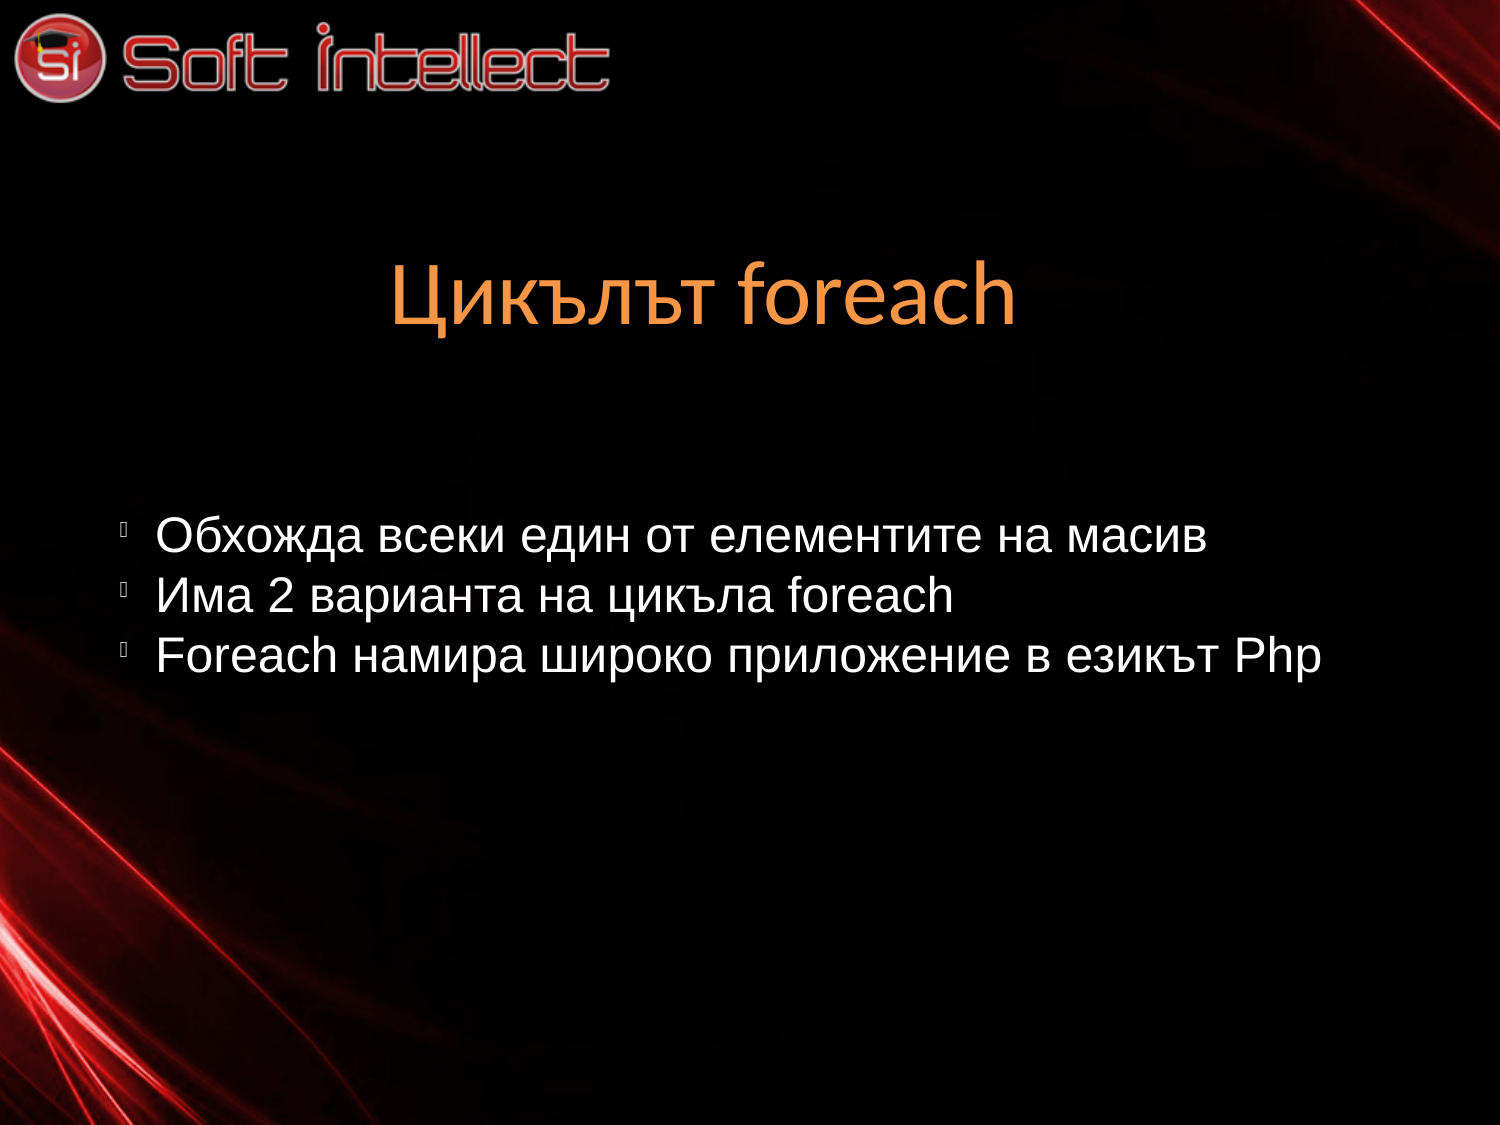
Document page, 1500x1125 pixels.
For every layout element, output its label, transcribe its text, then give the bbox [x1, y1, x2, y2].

text_box Обхожда всеки един от елементите на масив Има 2 варианта на цикъла foreach Foreach намира широко приложение в езикът Php [105, 494, 1470, 825]
picture [0, 0, 1500, 1125]
text_box Цикълът foreach [30, 194, 1380, 382]
